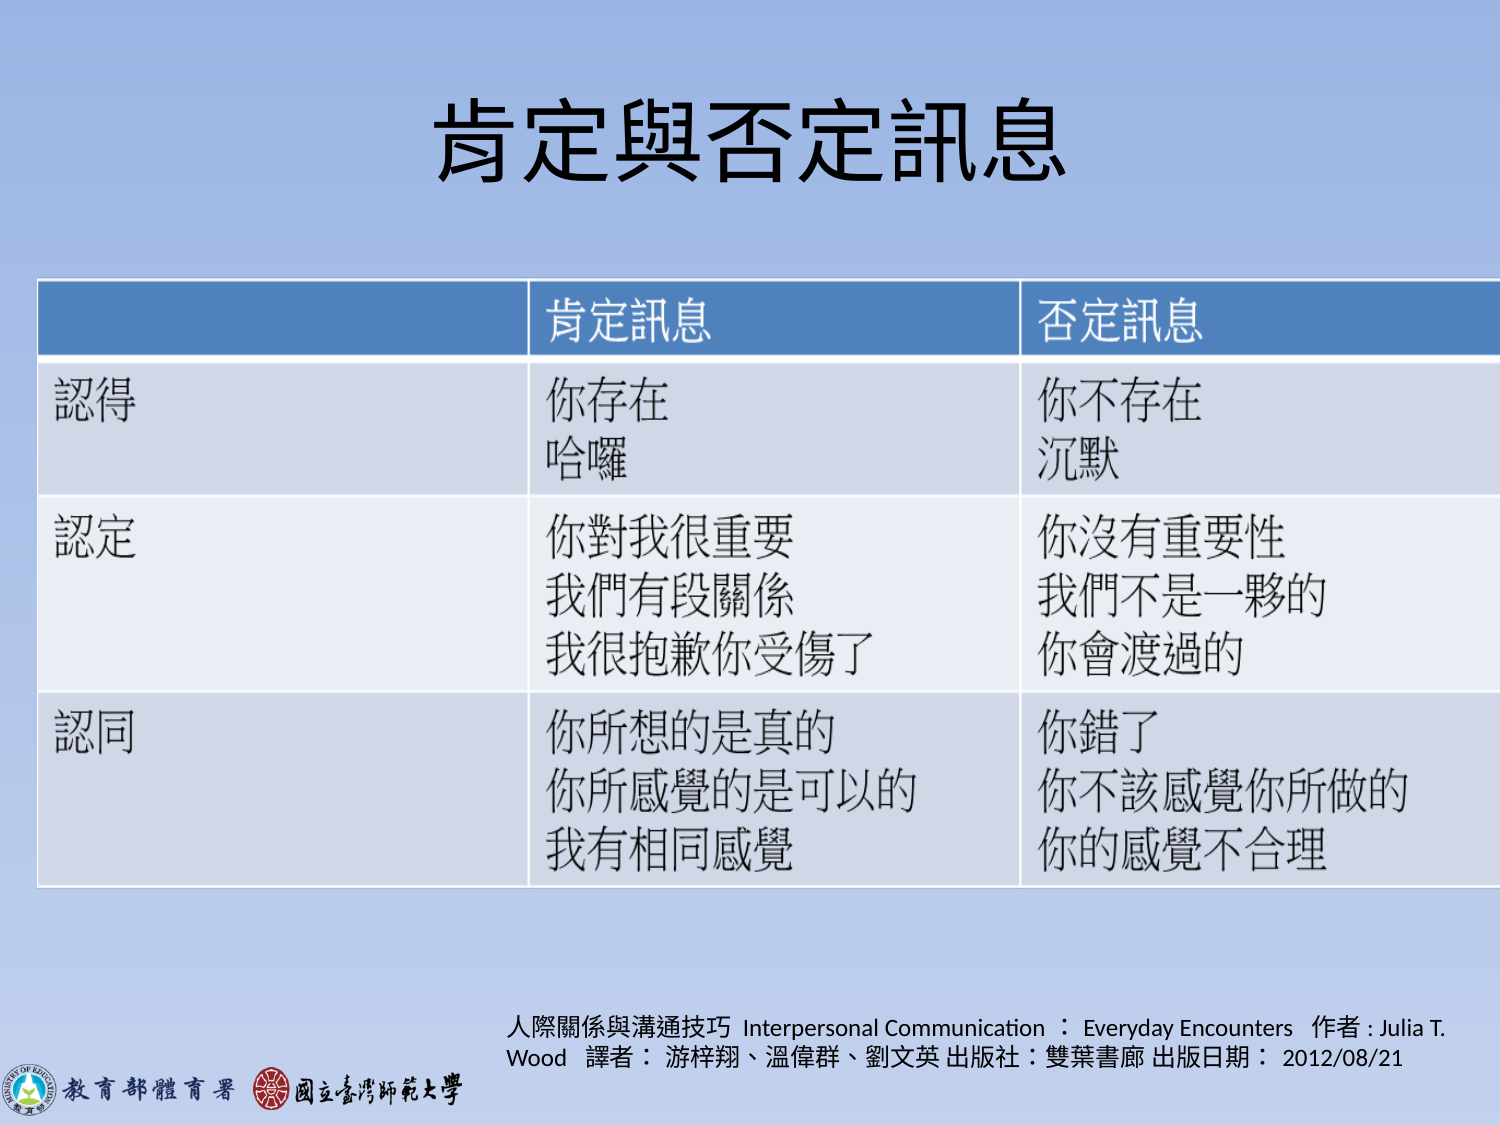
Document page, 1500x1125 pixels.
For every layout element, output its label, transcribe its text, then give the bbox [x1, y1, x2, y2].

text_box 人際關係與溝通技巧 Interpersonal Communication：Everyday Encounters 作者: Julia T. Wood 譯者： 游梓翔、溫偉群、劉文英 出版社：雙葉書廊 出版日期：2012/08/21 [491, 1004, 1500, 1079]
title 肯定與否定訊息 [75, 45, 1426, 233]
picture [37, 274, 1500, 907]
